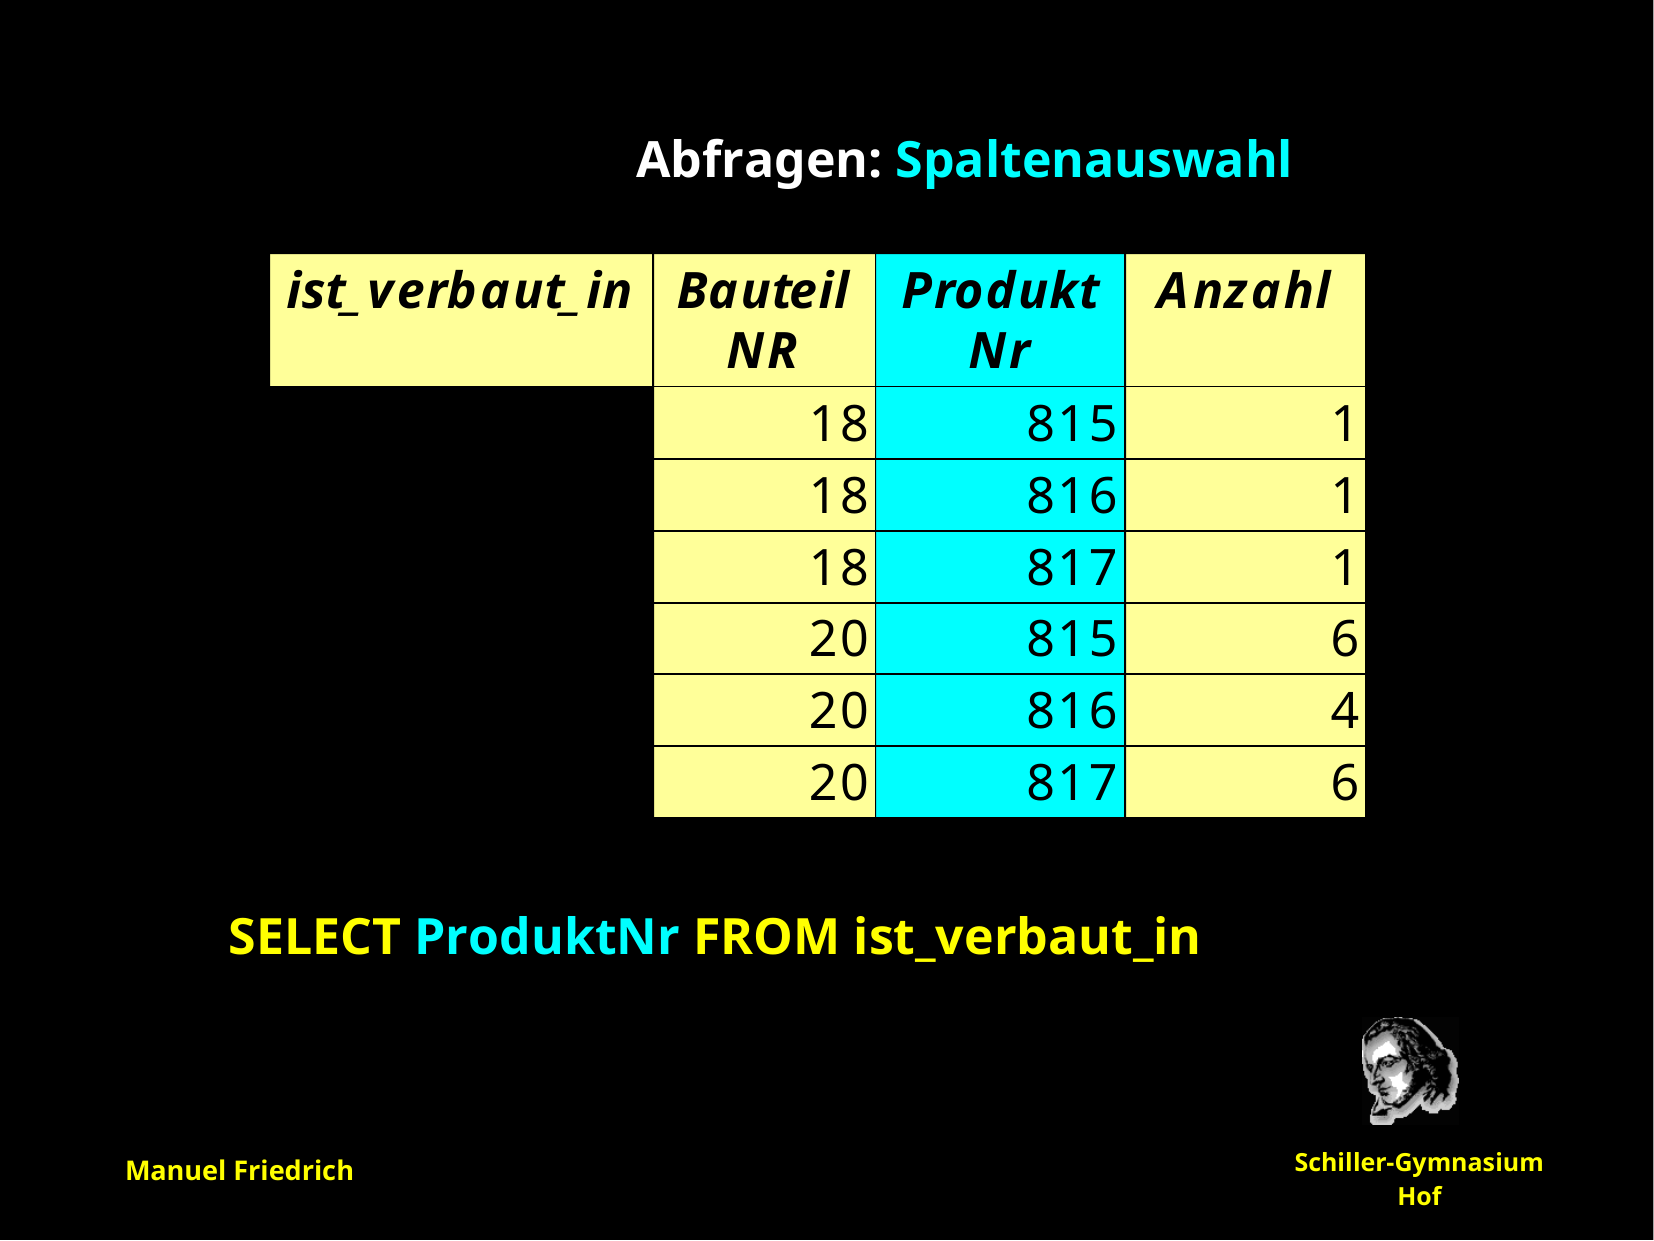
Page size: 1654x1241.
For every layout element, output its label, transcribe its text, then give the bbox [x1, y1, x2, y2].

text_box Manuel Friedrich [124, 1151, 357, 1185]
text_box SELECT ProduktNr FROM ist_verbaut_in [229, 901, 1269, 995]
picture [1362, 1017, 1459, 1125]
text_box Schiller-Gymnasium Hof [1294, 1145, 1549, 1206]
text_box Abfragen: Spaltenauswahl [636, 124, 1309, 253]
chart [269, 253, 1463, 935]
